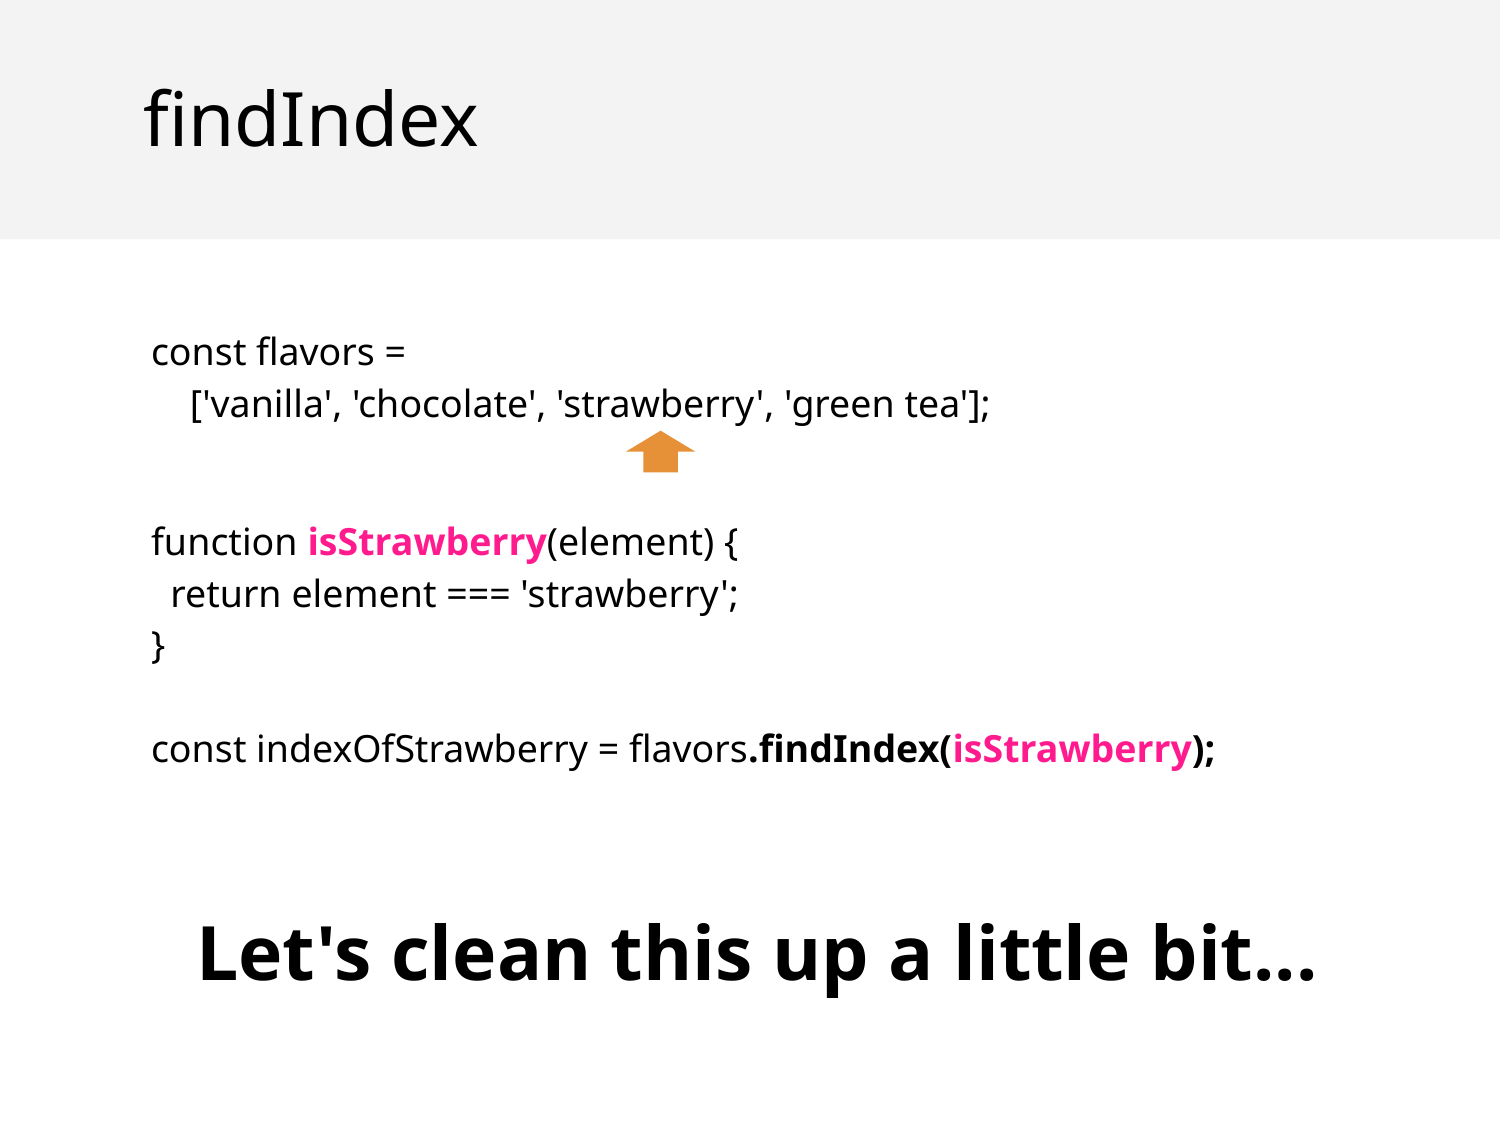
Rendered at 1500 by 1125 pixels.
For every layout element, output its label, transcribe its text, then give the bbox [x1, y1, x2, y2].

title findIndex [128, 56, 1372, 183]
text_box [625, 430, 696, 473]
text_box const flavors = ['vanilla', 'chocolate', 'strawberry', 'green tea']; [135, 306, 1380, 448]
text_box Let's clean this up a little bit... [135, 813, 1380, 1075]
text_box function isStrawberry(element) { return element === 'strawberry'; } const indexOfStrawberry = flavors.findIndex(isStrawberry); [135, 496, 1380, 797]
